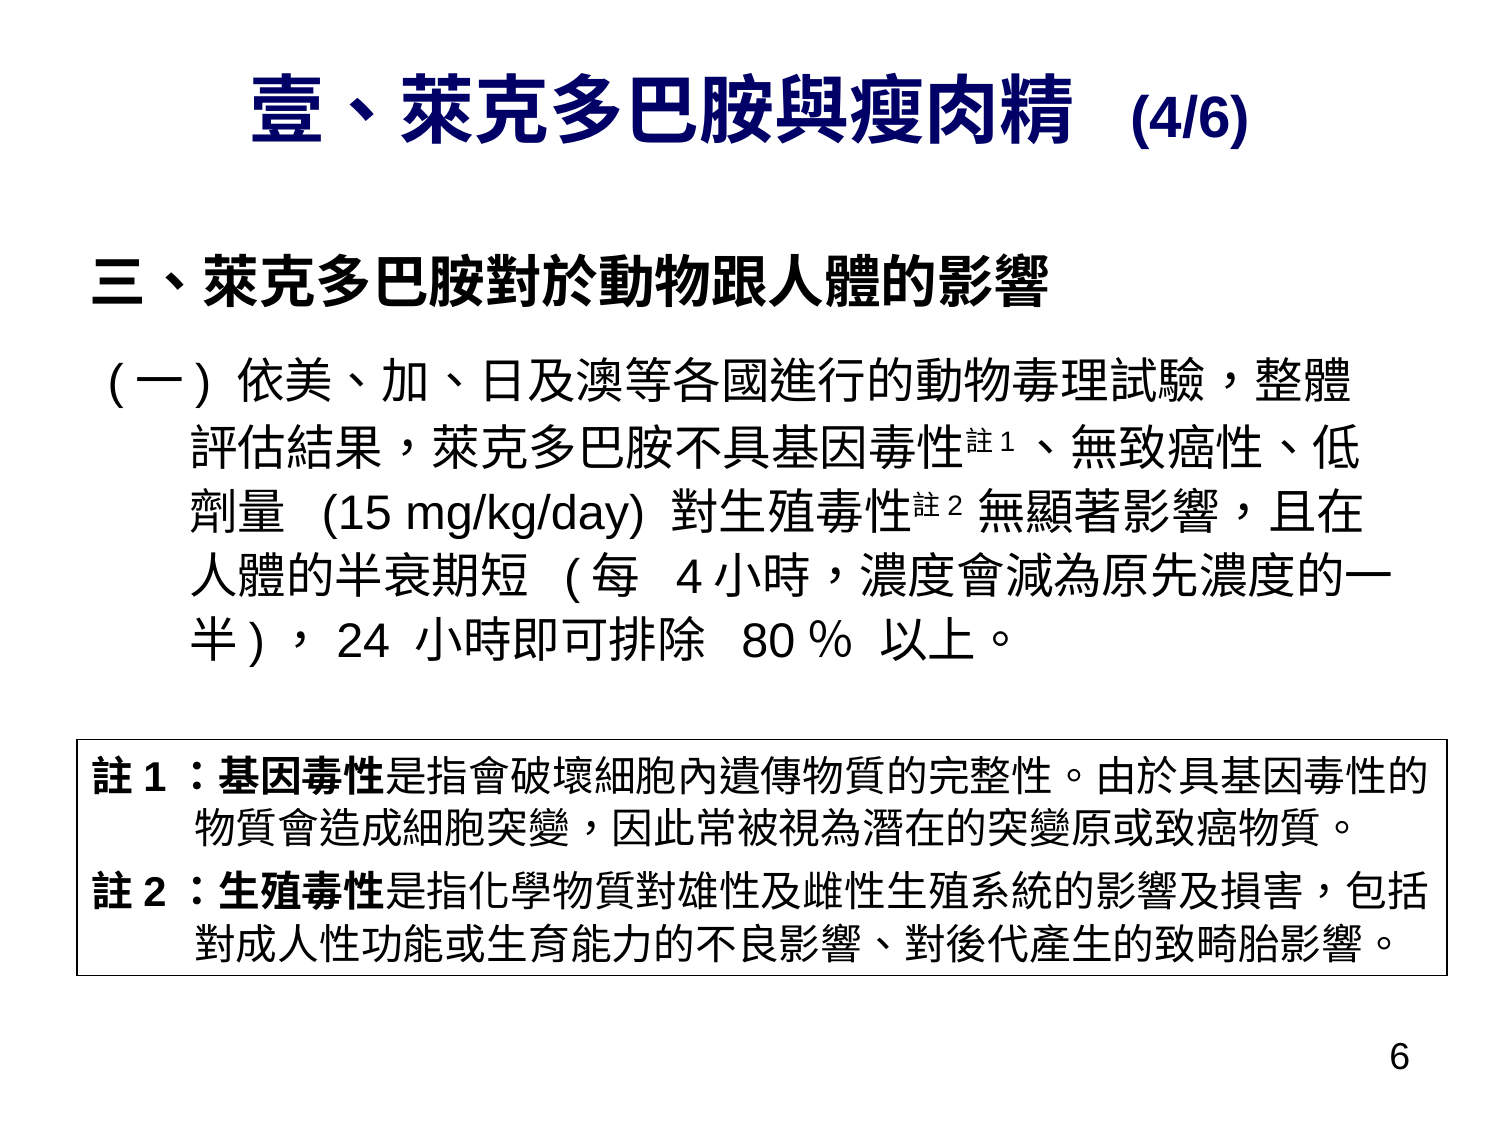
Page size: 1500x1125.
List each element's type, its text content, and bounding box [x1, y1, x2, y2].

title 壹、萊克多巴胺與瘦肉精 (4/6) [75, 42, 1426, 173]
text_box 註1：基因毒性是指會破壞細胞內遺傳物質的完整性。由於具基因毒性的物質會造成細胞突變，因此常被視為潛在的突變原或致癌物質。 註2：生殖毒性是指化學物質對雄性及雌性生殖系統的影響及損害，包括對成人性功能或生育能力的不良影響、對後代產生的致畸胎影響。 [76, 739, 1447, 976]
list 三、萊克多巴胺對於動物跟人體的影響 (一) 依美、加、日及澳等各國進行的動物毒理試驗，整體評估結果，萊克多巴胺不具基因毒性註1、無致癌性、低劑量 (15 mg/kg/day) 對生殖毒性註2 無顯著影響，且在人體的半衰期短 (每 4小時，濃度會減為原先濃度的一半)，24 小時即可排除 80％ 以上。 [74, 231, 1412, 752]
